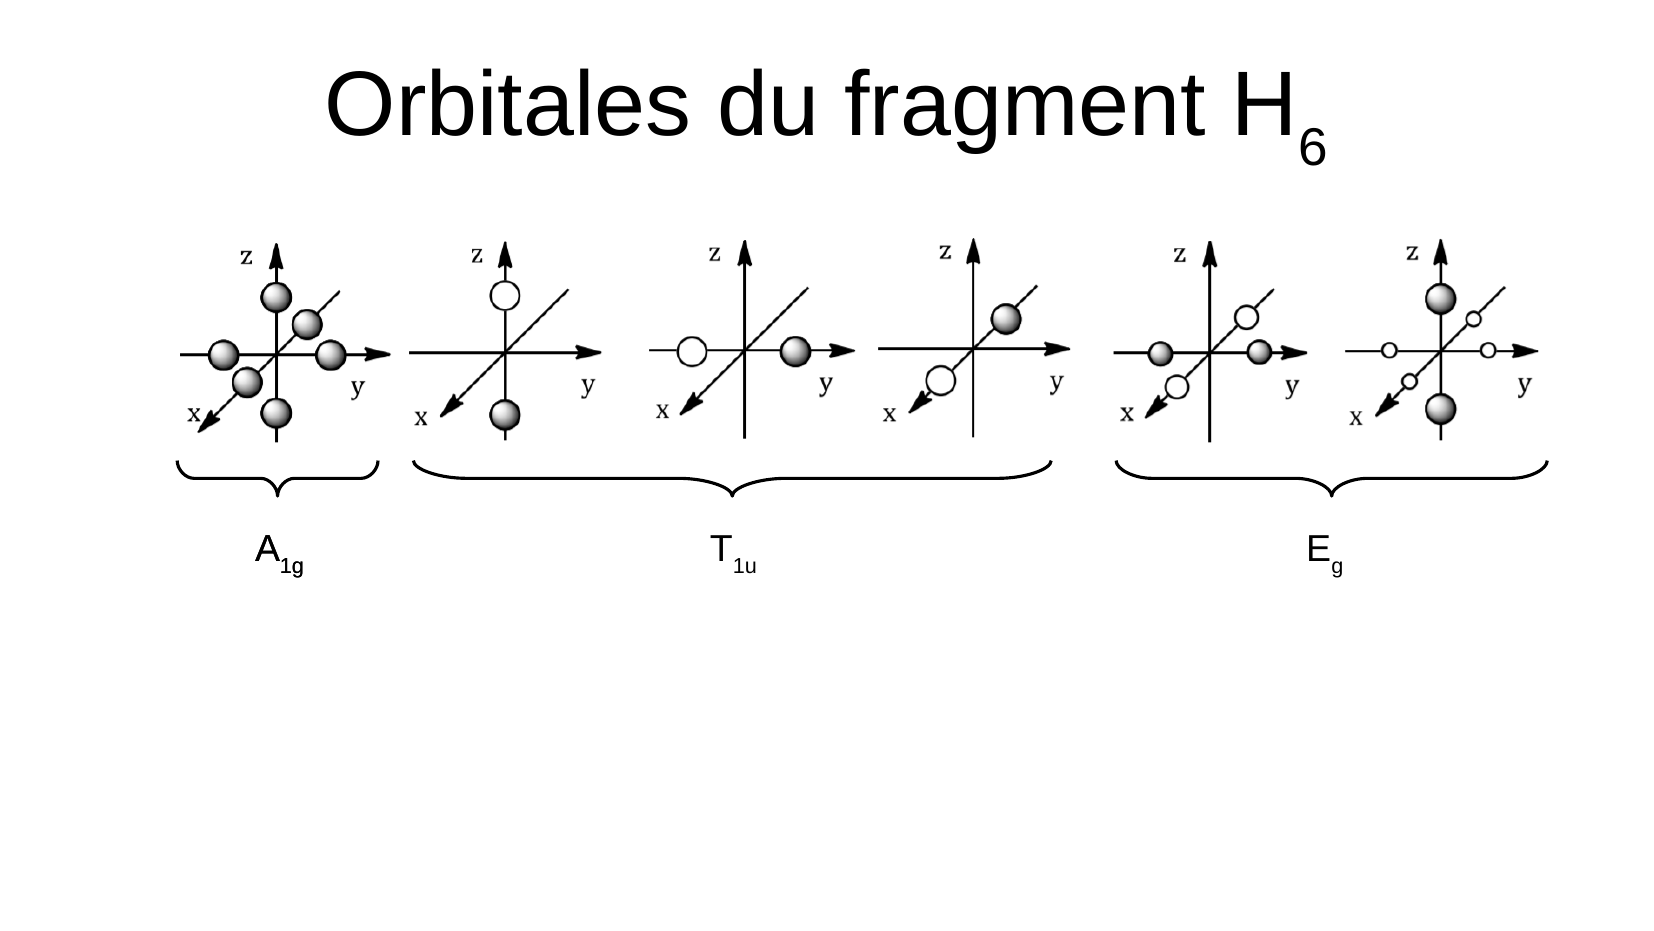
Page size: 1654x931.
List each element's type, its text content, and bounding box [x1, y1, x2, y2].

text_box A1g [240, 519, 319, 586]
picture [146, 228, 1560, 473]
title Orbitales du fragment H6 [82, 37, 1571, 193]
text_box Eg [1291, 519, 1359, 586]
text_box T1u [695, 519, 772, 586]
